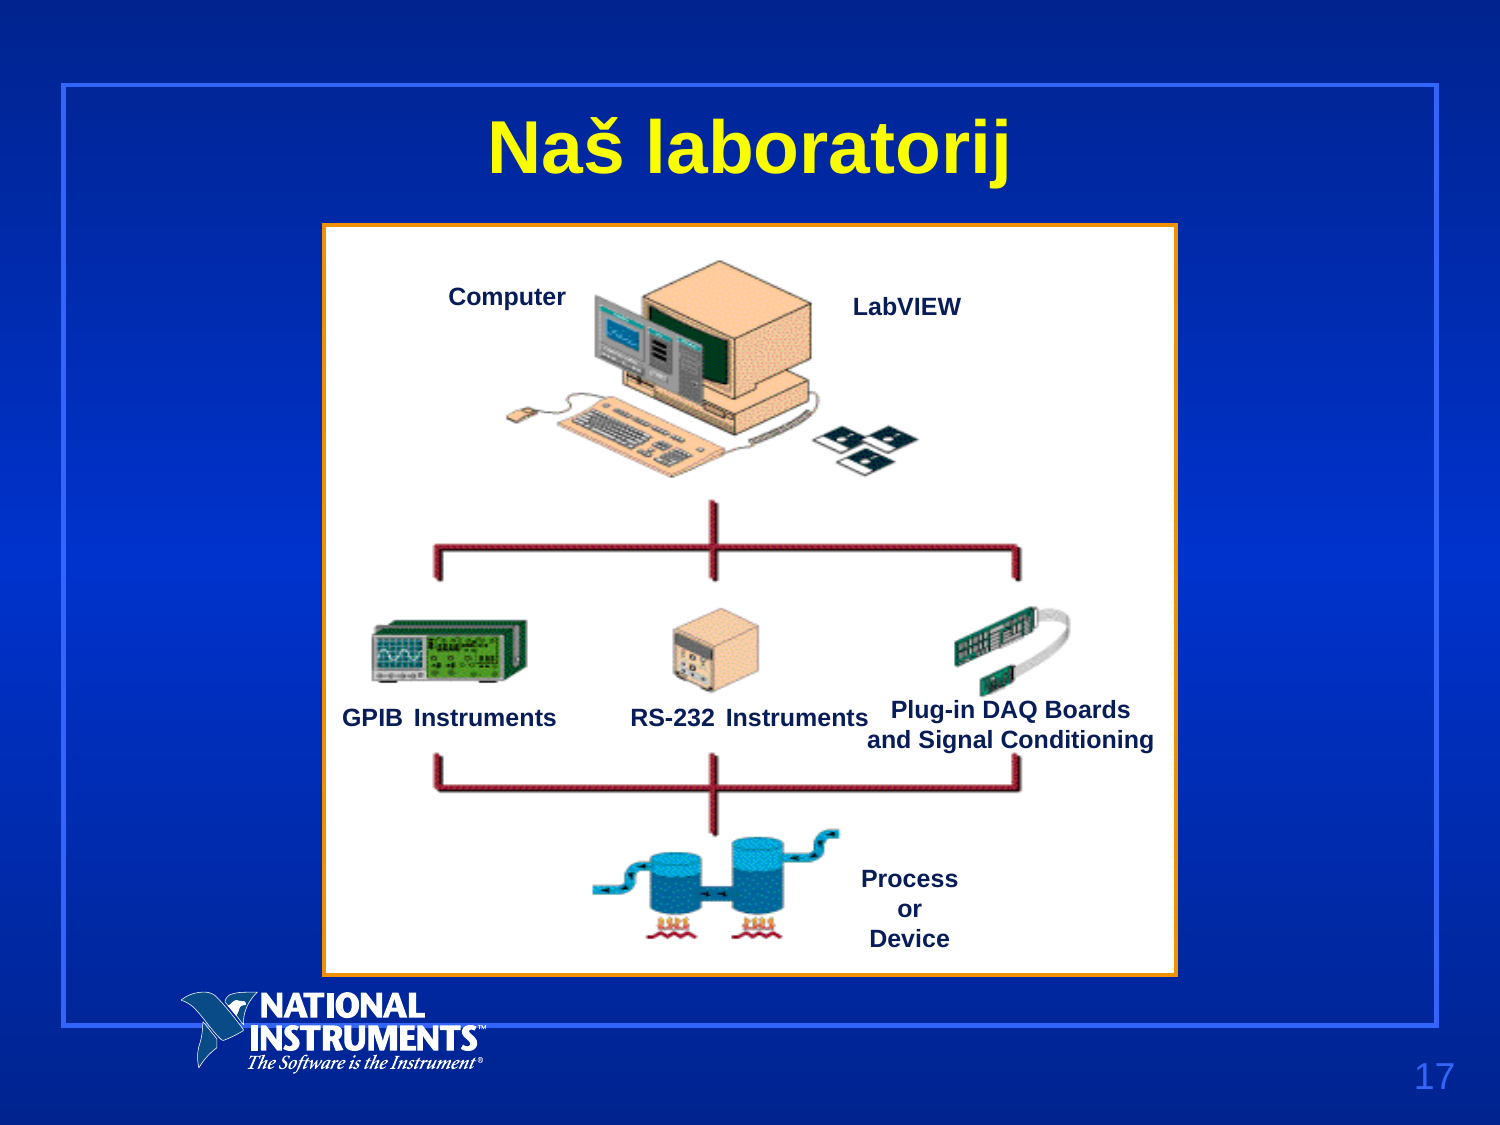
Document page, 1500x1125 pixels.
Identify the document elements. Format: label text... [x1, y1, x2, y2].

title Naš laboratorij [165, 93, 1335, 194]
text_box Computer [433, 273, 582, 319]
text_box LabVIEW [837, 282, 977, 328]
text_box Plug-in DAQ Boards and Signal Conditioning [851, 685, 1171, 761]
picture [326, 227, 1174, 973]
text_box Process or Device [845, 855, 974, 961]
text_box GPIB Instruments [326, 681, 573, 742]
text_box RS-232 Instruments [615, 681, 885, 742]
